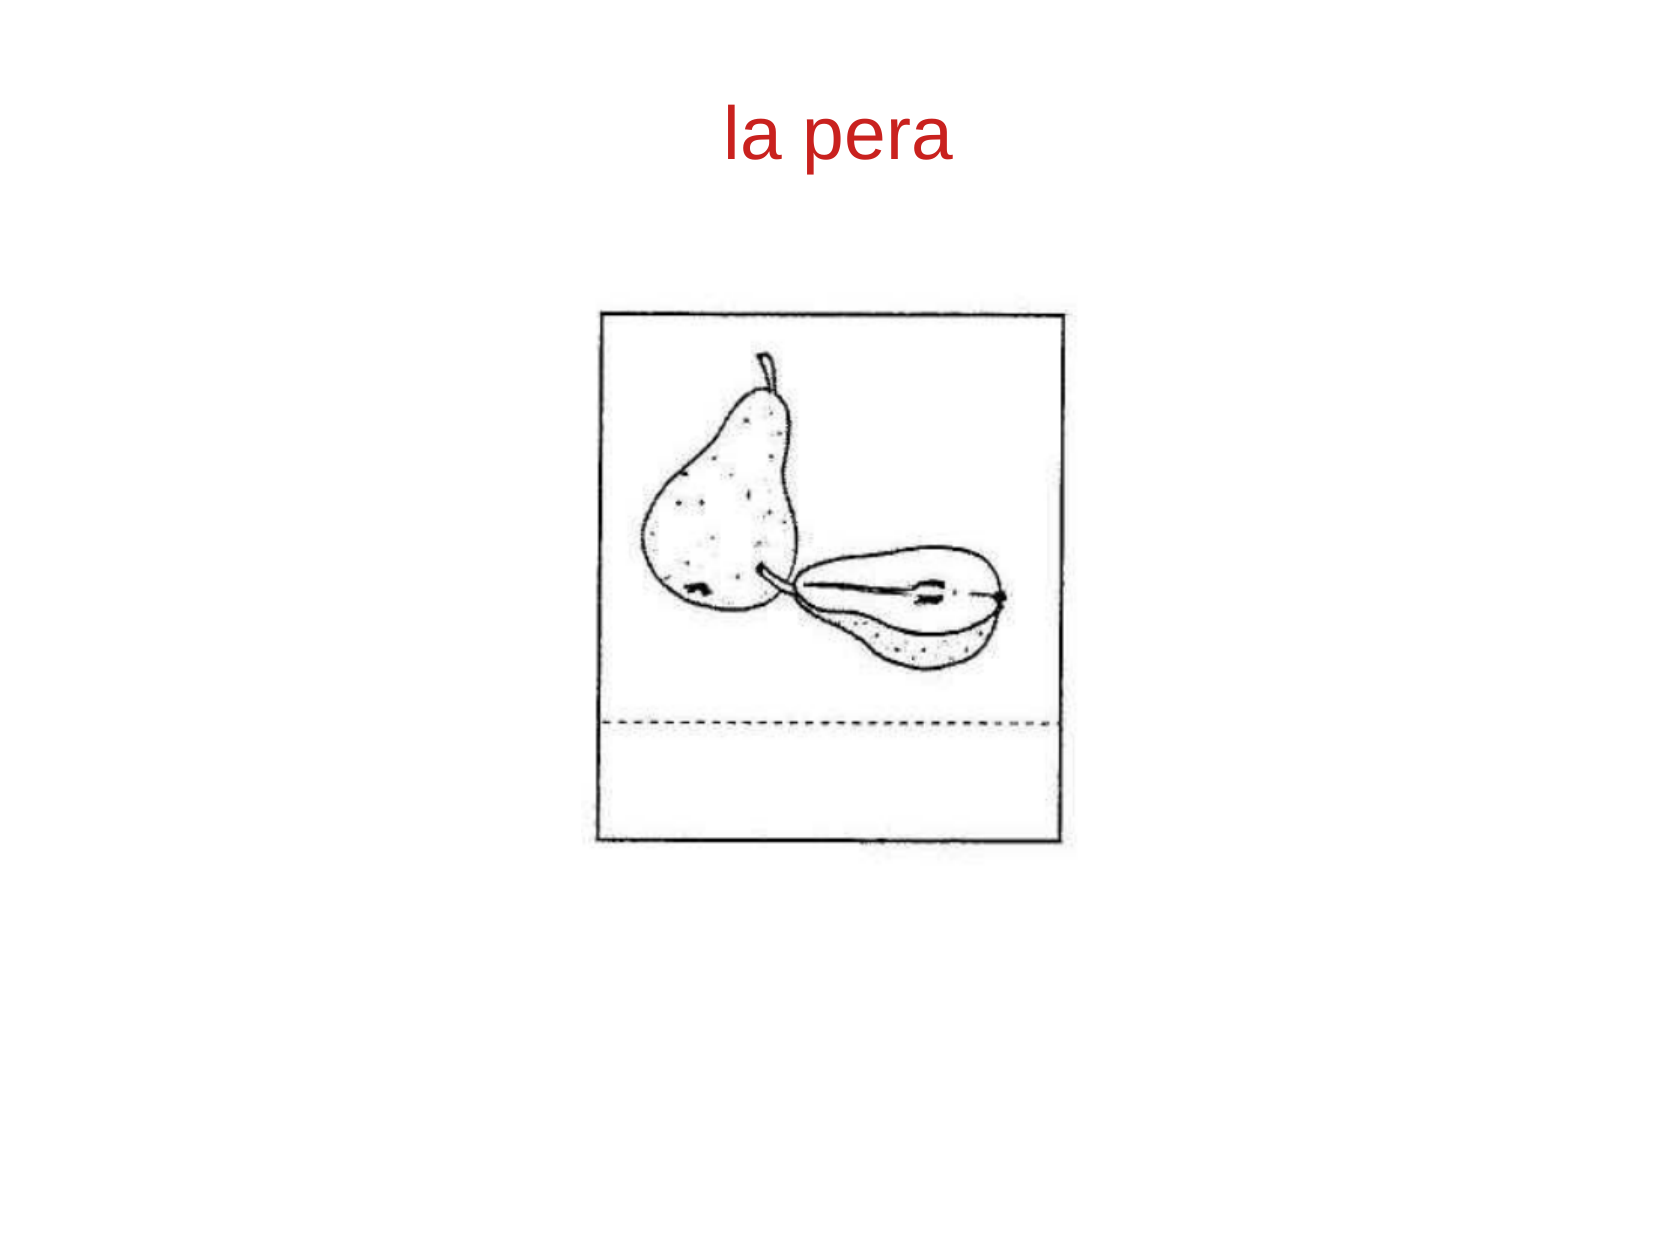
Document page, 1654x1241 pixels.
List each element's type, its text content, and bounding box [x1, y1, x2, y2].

text_box la pera [389, 58, 1288, 201]
picture [581, 291, 1094, 873]
